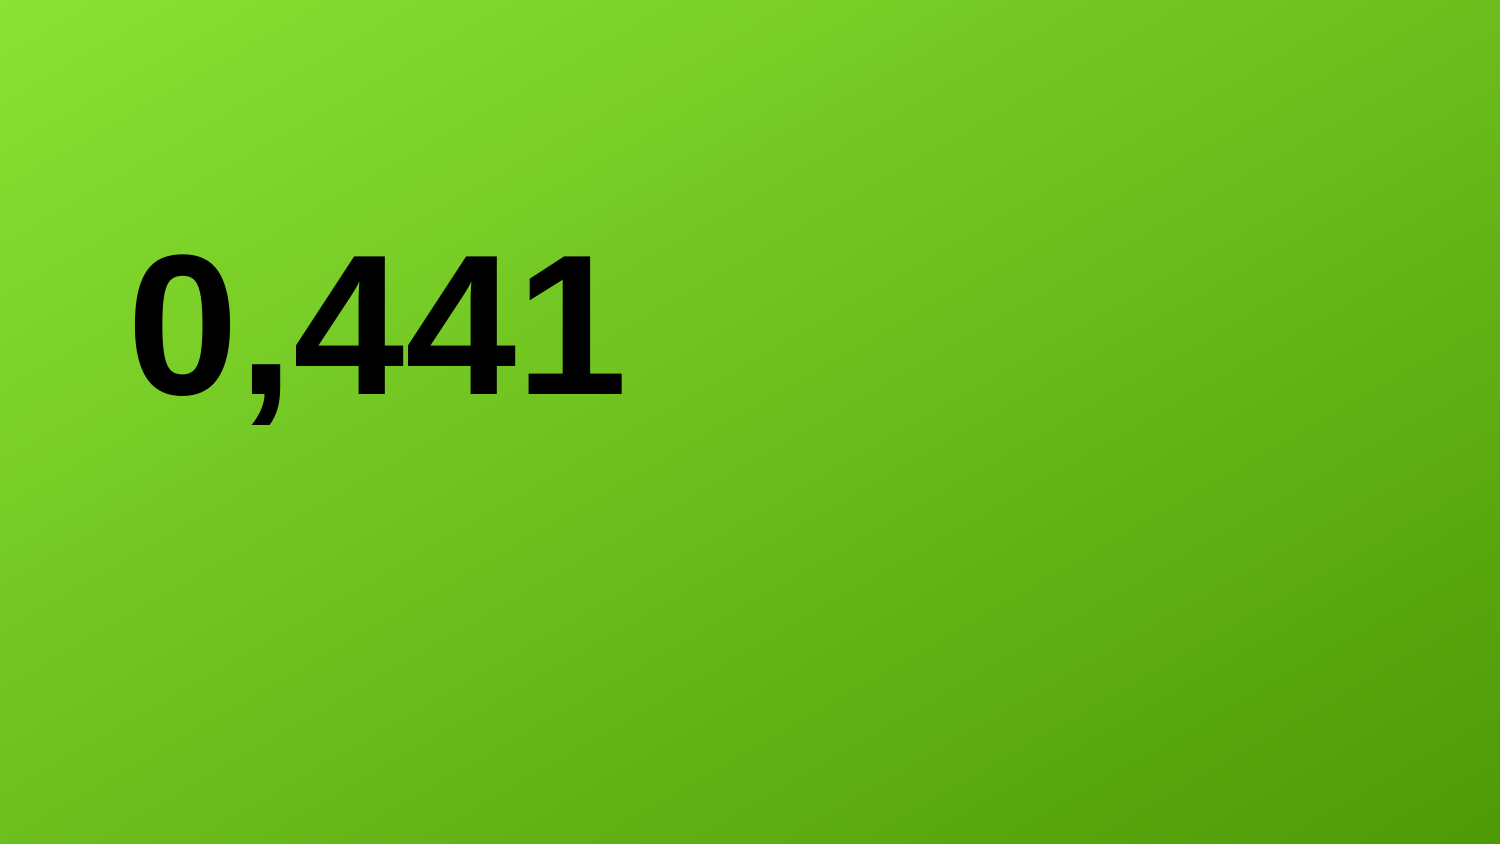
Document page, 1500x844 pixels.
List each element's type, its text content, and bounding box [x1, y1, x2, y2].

text_box 0,441 [162, 276, 202, 374]
text_box 0,441 [318, 283, 359, 346]
text_box 0,441 [112, 259, 1388, 450]
text_box 0,441 [430, 283, 471, 346]
